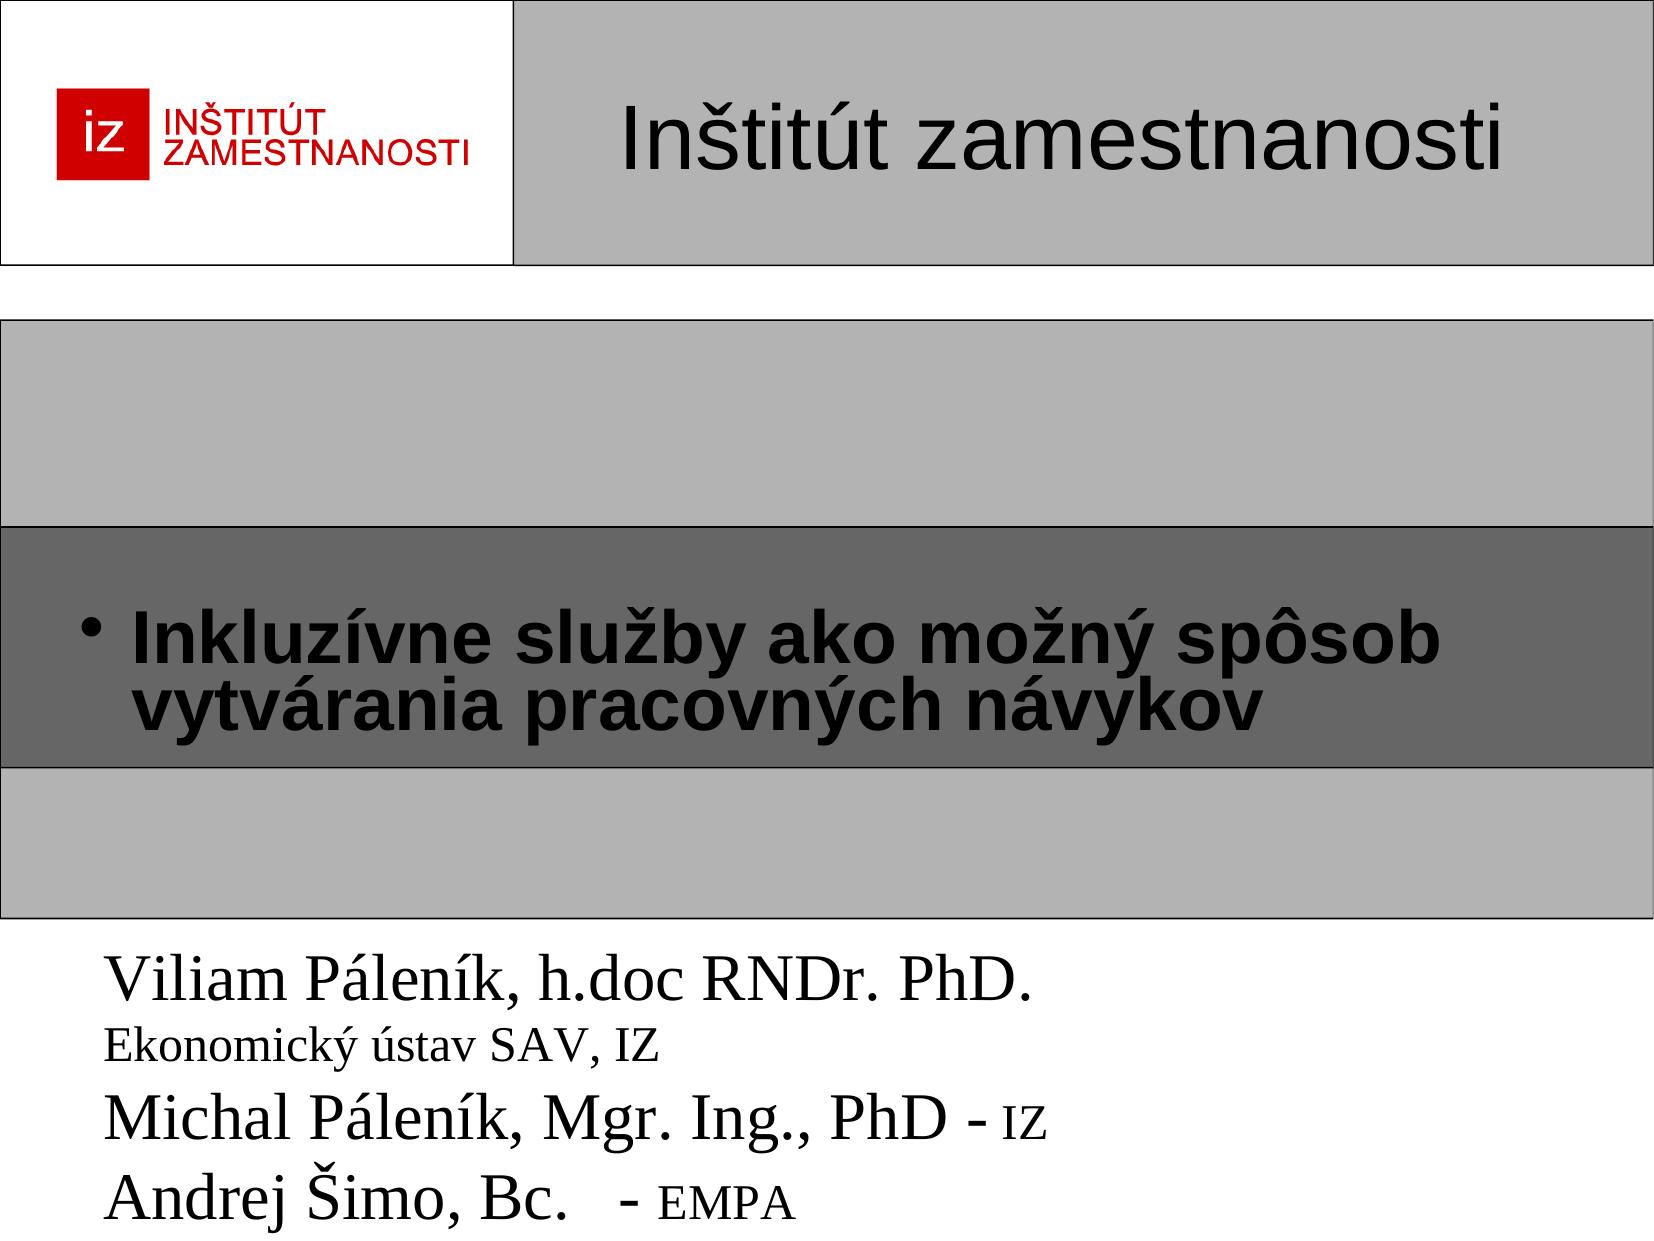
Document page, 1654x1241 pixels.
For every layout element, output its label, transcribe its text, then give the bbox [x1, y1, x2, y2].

picture [5, 7, 512, 256]
list Inkluzívne služby ako možný spôsob vytvárania pracovných návykov [61, 590, 1509, 850]
text_box Viliam Páleník, h.doc RNDr. PhD. Ekonomický ústav SAV, IZ Michal Páleník, Mgr. Ing., PhD - IZ Andrej Šimo, Bc. - EMPA [88, 932, 1418, 1189]
text_box [0, 320, 1654, 919]
title Inštitút zamestnanosti [560, 29, 1565, 237]
